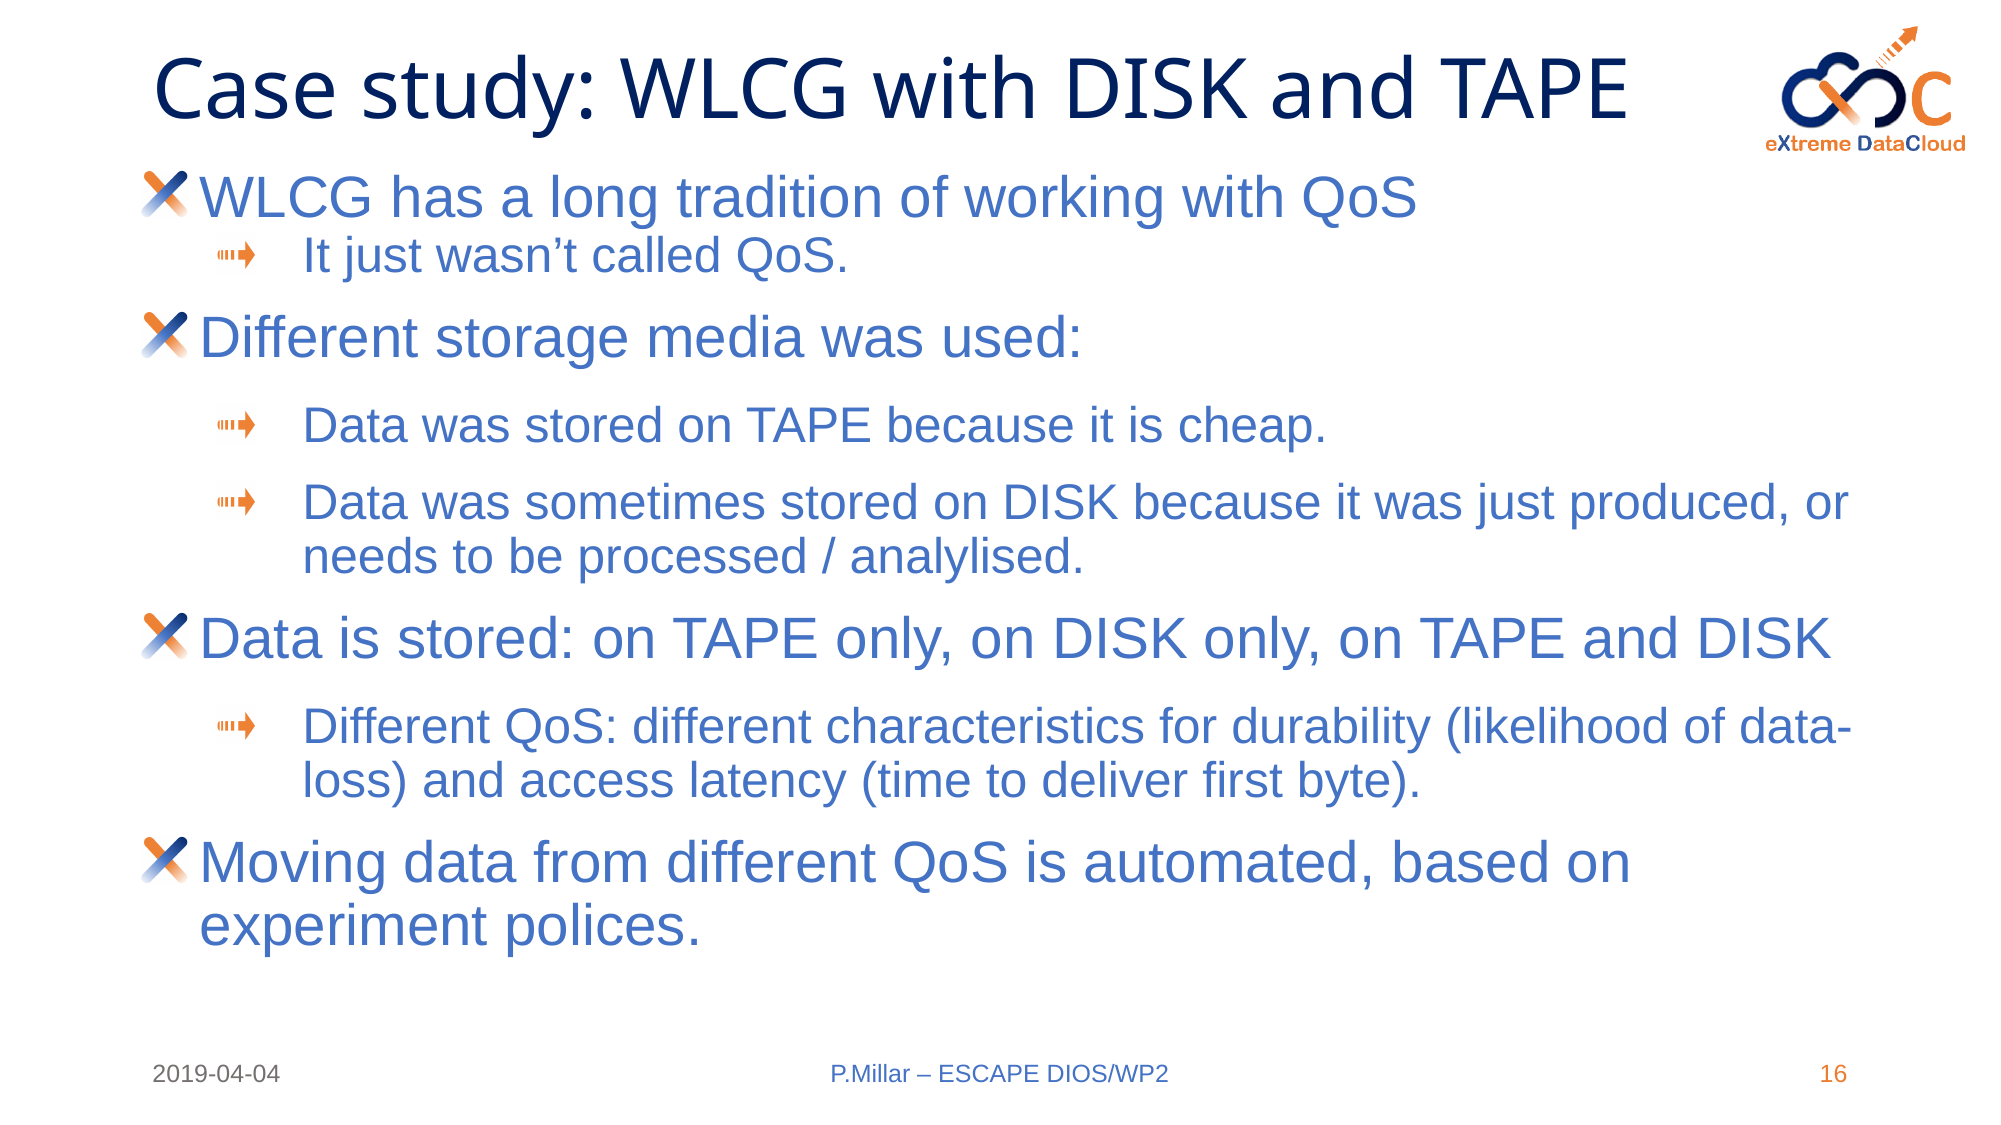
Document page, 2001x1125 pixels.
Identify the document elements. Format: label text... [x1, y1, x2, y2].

slide_number <number> [1412, 1042, 1863, 1103]
picture [1777, 18, 1985, 170]
slide_number 2019-04-04 [137, 1042, 588, 1103]
list WLCG has a long tradition of working with QoS It just wasn’t called QoS. Different storage media was used: Data was stored on TAPE because it is cheap. Data was sometimes stored on DISK because it was just produced, or needs to be processed / analylised. Data is stored: on TAPE only, on DISK only, on TAPE and DISK Different QoS: different characteristics for durability (likelihood of data-loss) and access latency (time to deliver first byte). Moving data from different QoS is automated, based on experiment polices. [126, 151, 1905, 1017]
footer P.Millar – ESCAPE DIOS/WP2 [662, 1042, 1338, 1103]
title Case study: WLCG with DISK and TAPE [137, 18, 1777, 151]
